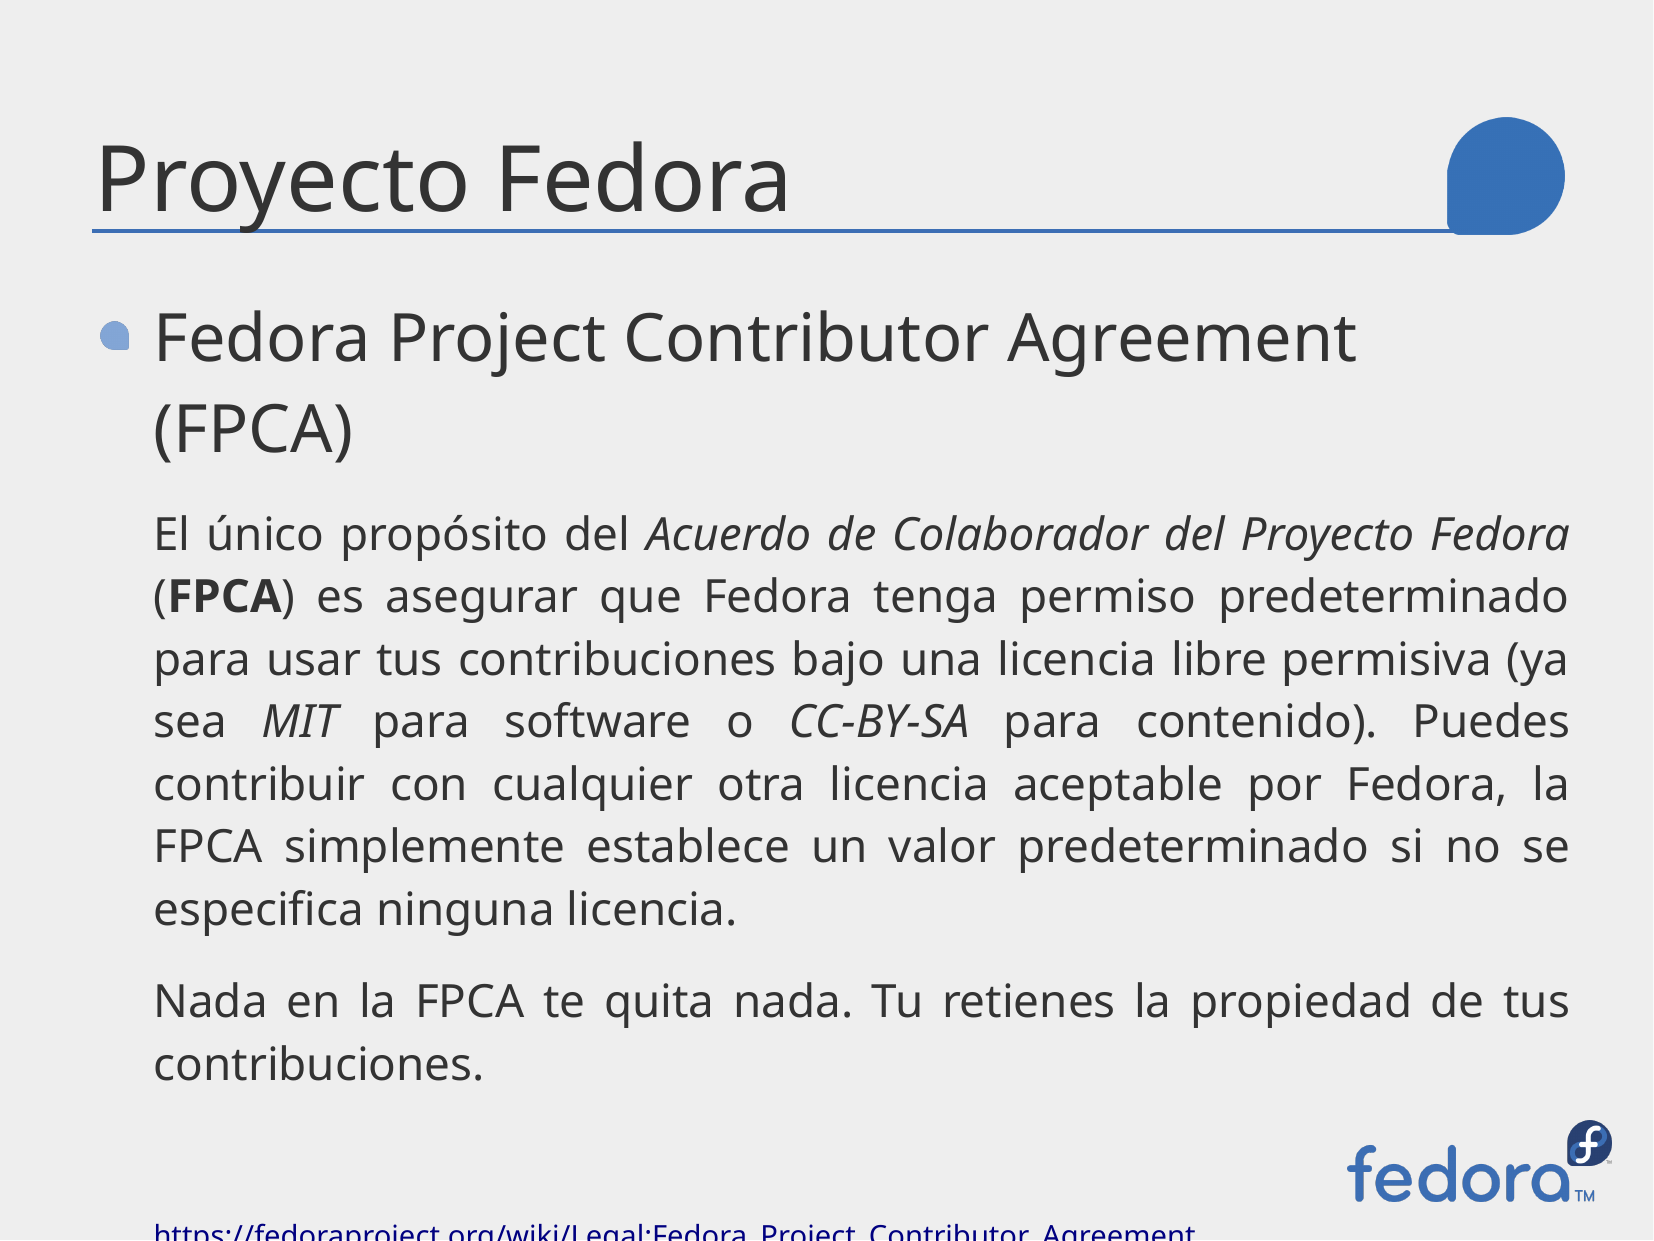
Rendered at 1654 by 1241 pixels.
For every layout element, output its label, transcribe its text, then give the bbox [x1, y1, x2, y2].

picture [1447, 117, 1565, 235]
picture [1347, 1120, 1612, 1202]
list Fedora Project Contributor Agreement (FPCA) El único propósito del Acuerdo de Colaborador del Proyecto Fedora (FPCA) es asegurar que Fedora tenga permiso predeterminado para usar tus contribuciones bajo una licencia libre permisiva (ya sea MIT para software o CC-BY-SA para contenido). Puedes contribuir con cualquier otra licencia aceptable por Fedora, la FPCA simplemente establece un valor predeterminado si no se especifica ninguna licencia. Nada en la FPCA te quita nada. Tu retienes la propiedad de tus contribuciones. https://fedoraproject.org/wiki/Legal:Fedora_Project_Contributor_Agreement [82, 290, 1571, 1164]
title Proyecto Fedora [94, 100, 1426, 251]
